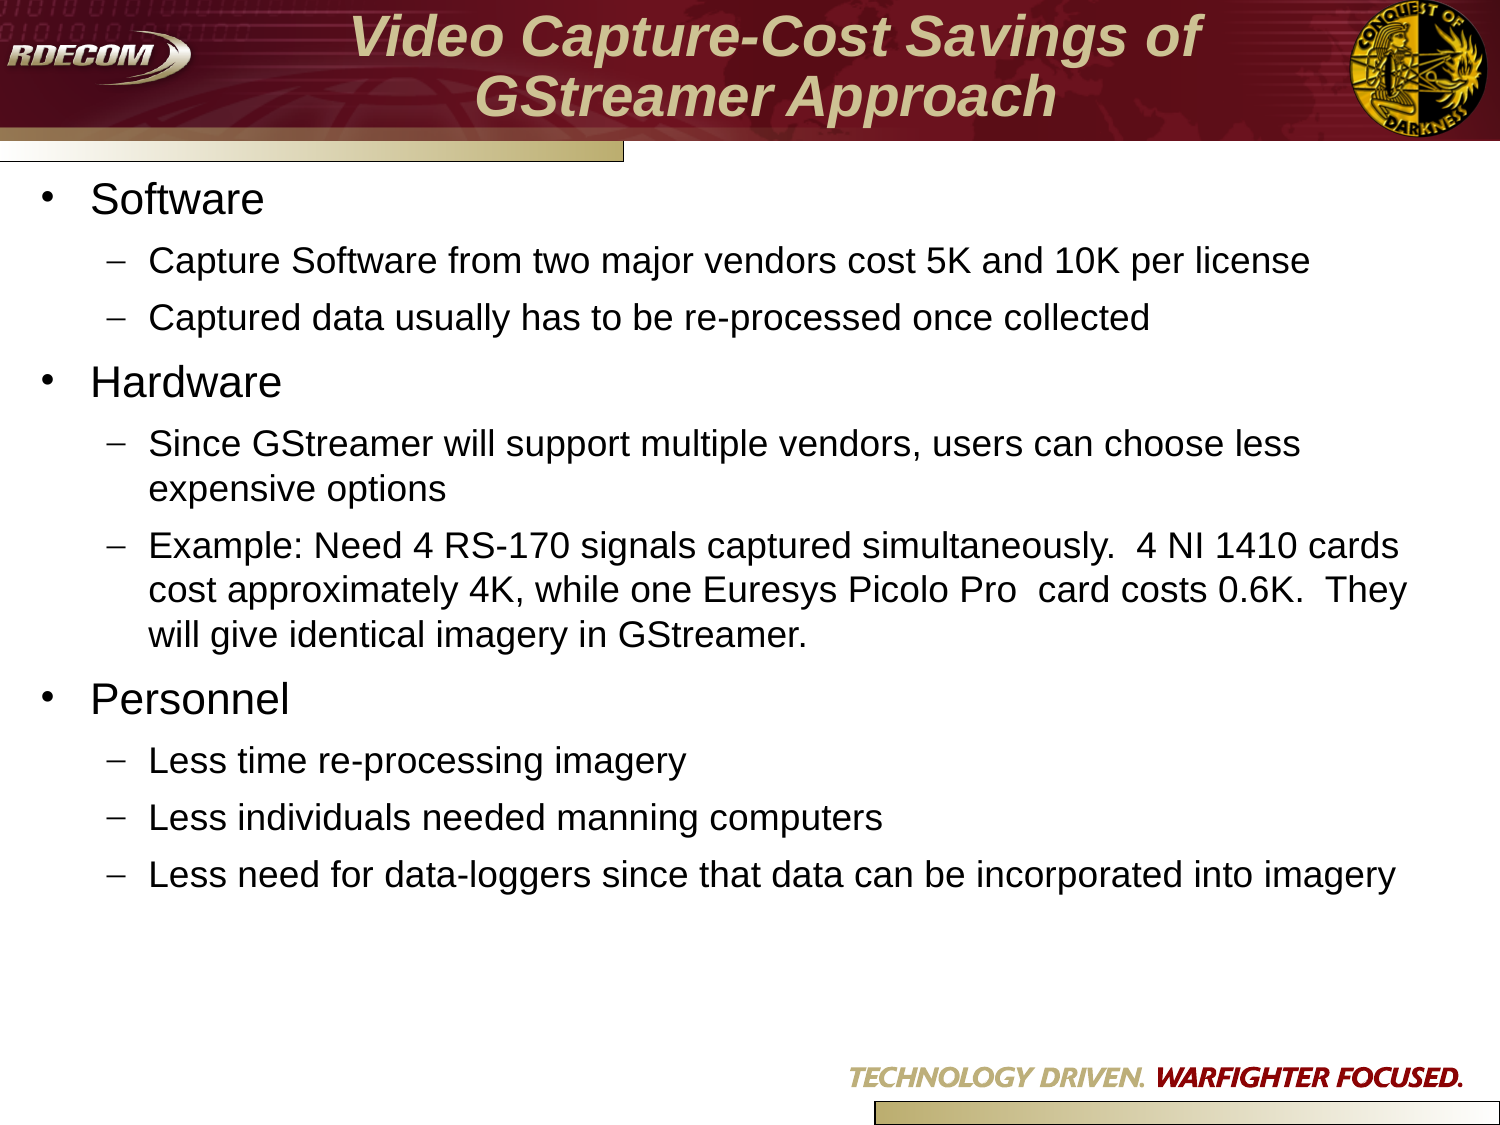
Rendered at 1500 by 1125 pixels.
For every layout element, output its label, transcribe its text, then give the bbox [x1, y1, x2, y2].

picture [0, 0, 1500, 141]
list Software Capture Software from two major vendors cost 5K and 10K per license Captured data usually has to be re-processed once collected Hardware Since GStreamer will support multiple vendors, users can choose less expensive options Example: Need 4 RS-170 signals captured simultaneously. 4 NI 1410 cards cost approximately 4K, while one Euresys Picolo Pro card costs 0.6K. They will give identical imagery in GStreamer. Personnel Less time re-processing imagery Less individuals needed manning computers Less need for data-loggers since that data can be incorporated into imagery [24, 162, 1475, 905]
title Video Capture-Cost Savings of GStreamer Approach [225, 0, 1325, 138]
